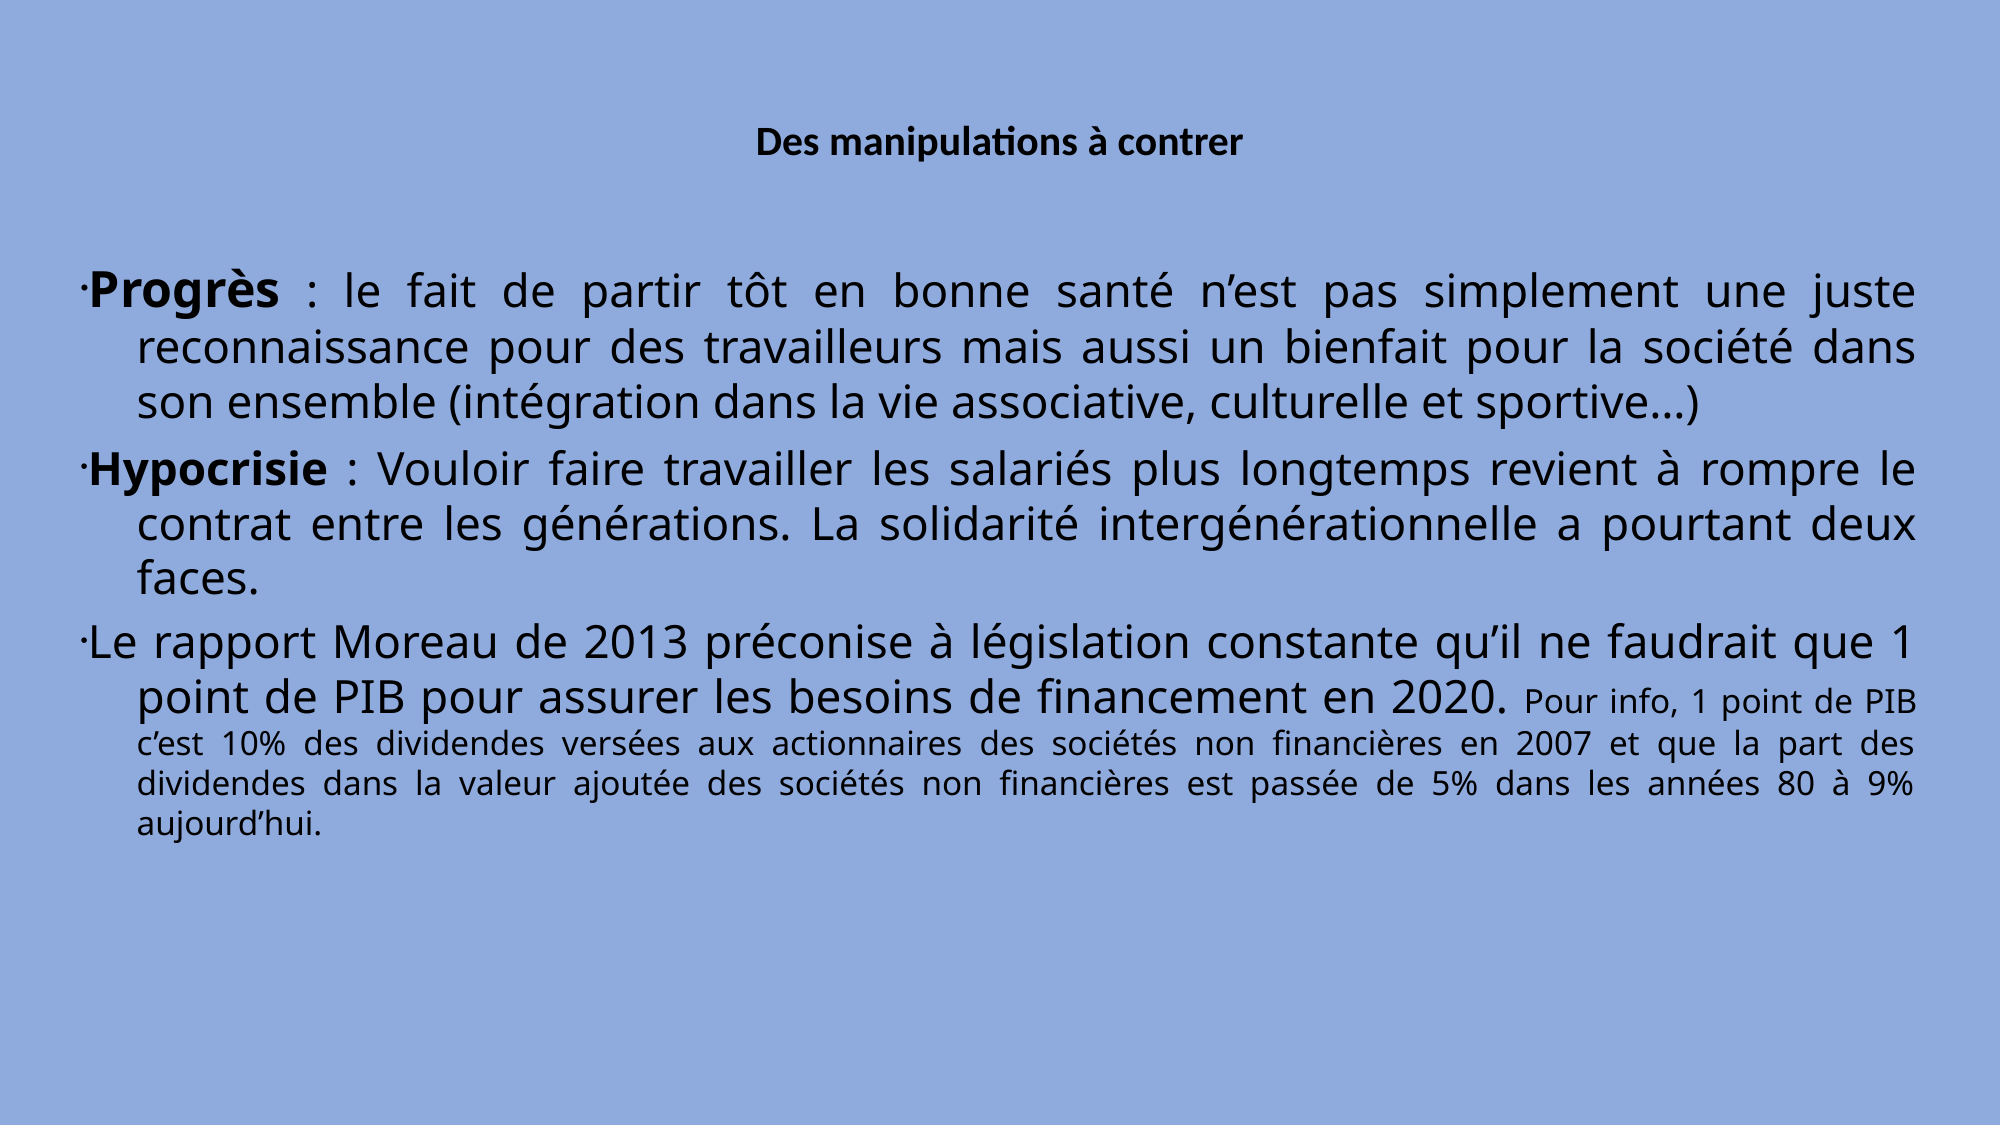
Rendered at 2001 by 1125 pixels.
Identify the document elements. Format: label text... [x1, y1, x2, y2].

text_box Progrès : le fait de partir tôt en bonne santé n’est pas simplement une juste reconnaissance pour des travailleurs mais aussi un bienfait pour la société dans son ensemble (intégration dans la vie associative, culturelle et sportive…) Hypocrisie : Vouloir faire travailler les salariés plus longtemps revient à rompre le contrat entre les générations. La solidarité intergénérationnelle a pourtant deux faces. Le rapport Moreau de 2013 préconise à législation constante qu’il ne faudrait que 1 point de PIB pour assurer les besoins de financement en 2020. Pour info, 1 point de PIB c’est 10% des dividendes versées aux actionnaires des sociétés non financières en 2007 et que la part des dividendes dans la valeur ajoutée des sociétés non financières est passée de 5% dans les années 80 à 9% aujourd’hui. [65, 250, 1933, 1059]
text_box Des manipulations à contrer [99, 45, 1900, 233]
